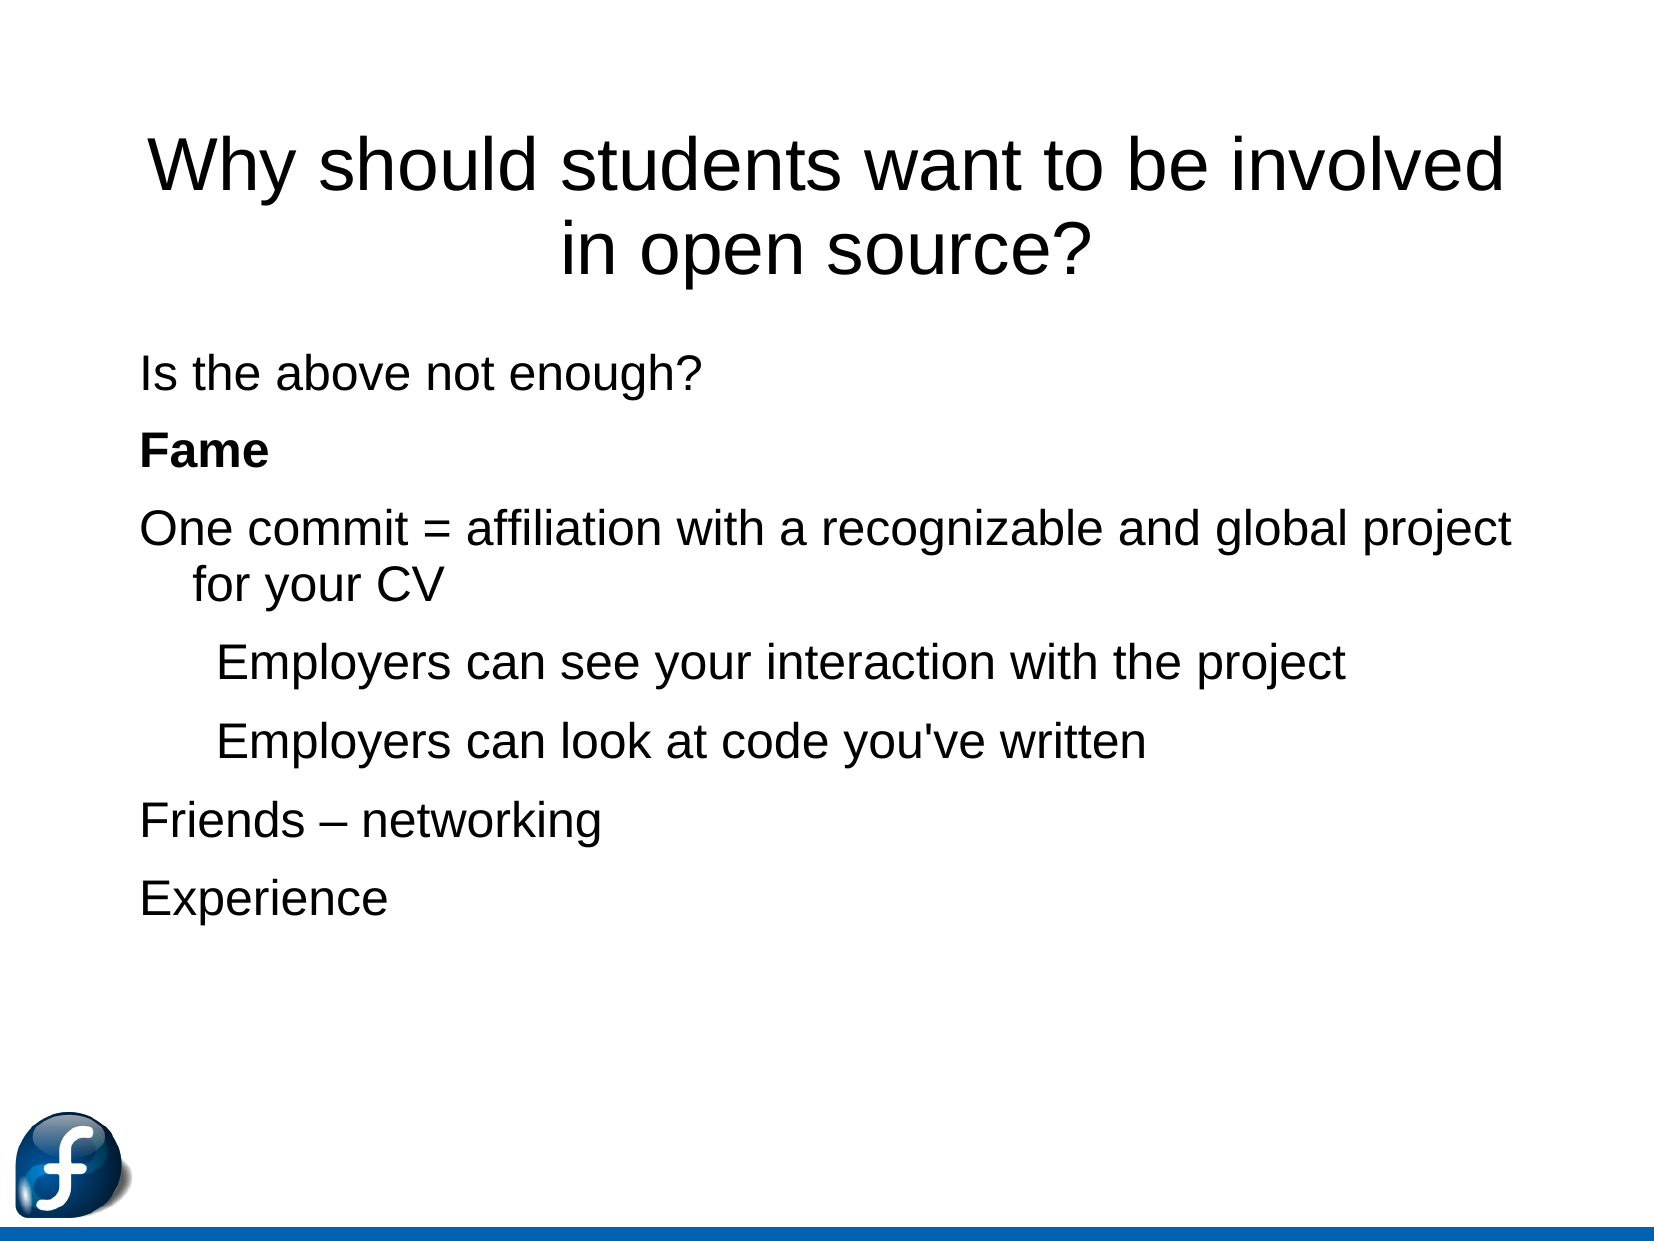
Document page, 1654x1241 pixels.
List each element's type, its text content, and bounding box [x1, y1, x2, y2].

list Is the above not enough? Fame One commit = affiliation with a recognizable and global project for your CV Employers can see your interaction with the project Employers can look at code you've written Friends – networking Experience [121, 344, 1533, 1127]
picture [11, 1105, 133, 1227]
title Why should students want to be involved in open source? [121, 102, 1533, 311]
